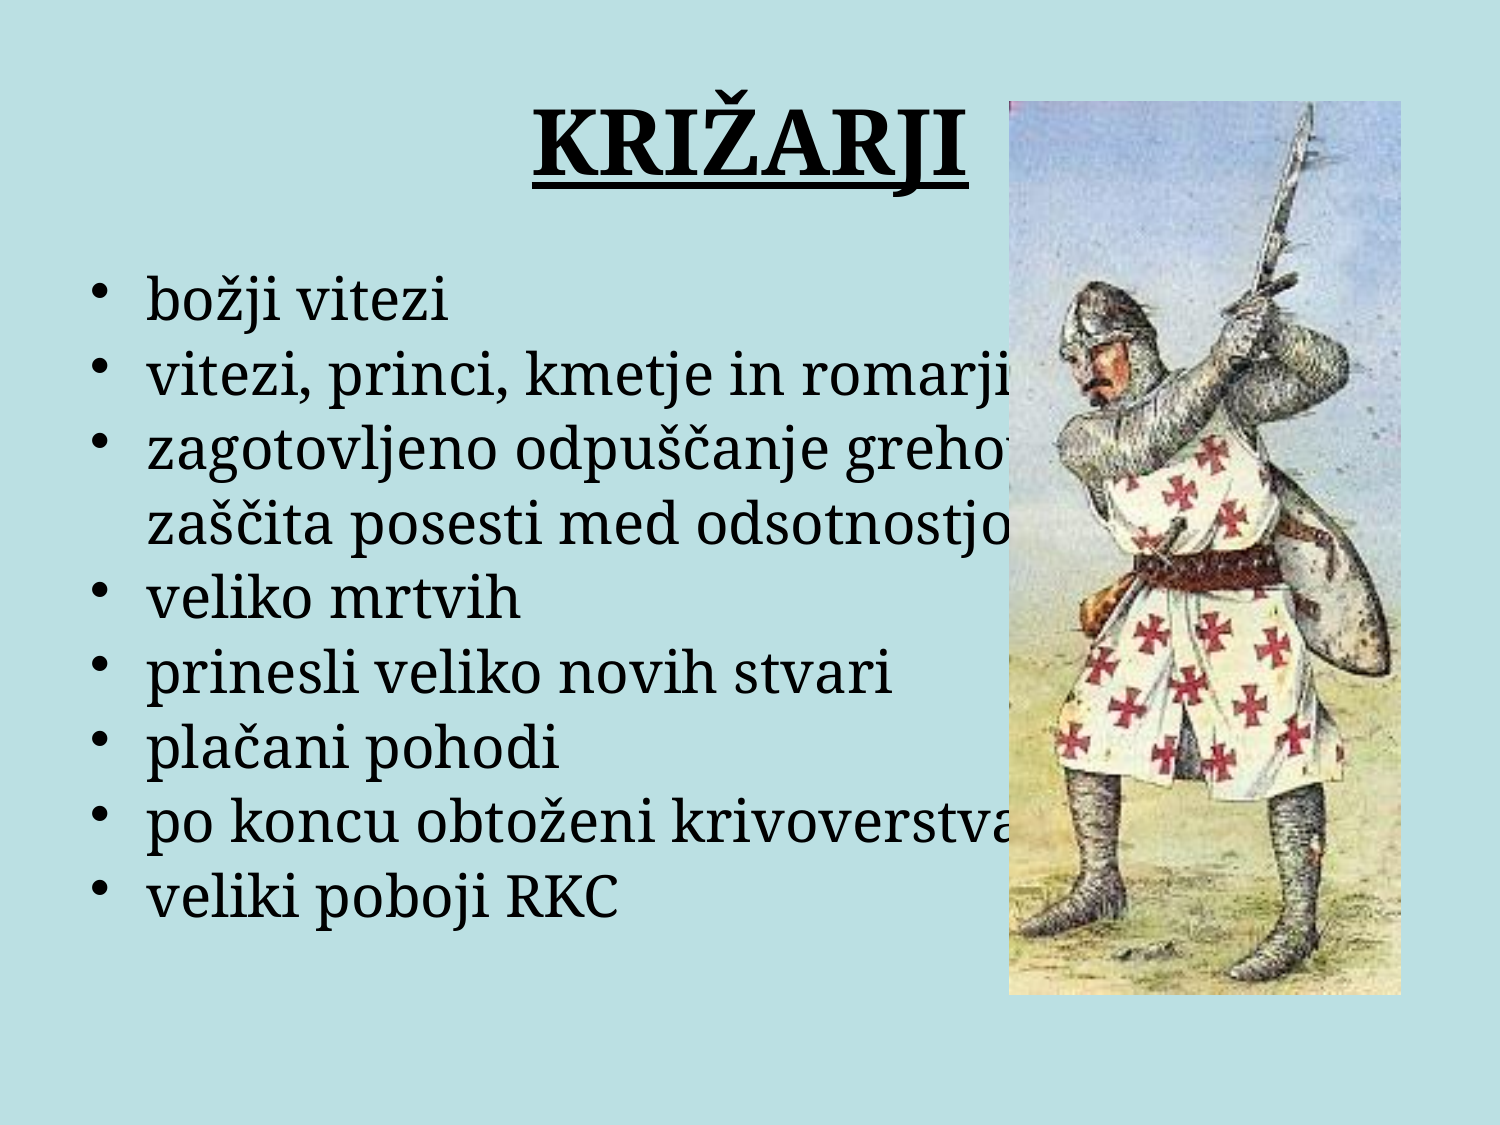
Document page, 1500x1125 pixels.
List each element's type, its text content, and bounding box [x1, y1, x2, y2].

title KRIŽARJI [75, 45, 1425, 233]
picture [1009, 101, 1401, 995]
list božji vitezi vitezi, princi, kmetje in romarji zagotovljeno odpuščanje grehov in zaščita posesti med odsotnostjo veliko mrtvih prinesli veliko novih stvari plačani pohodi po koncu obtoženi krivoverstva veliki poboji RKC [75, 262, 1425, 1005]
